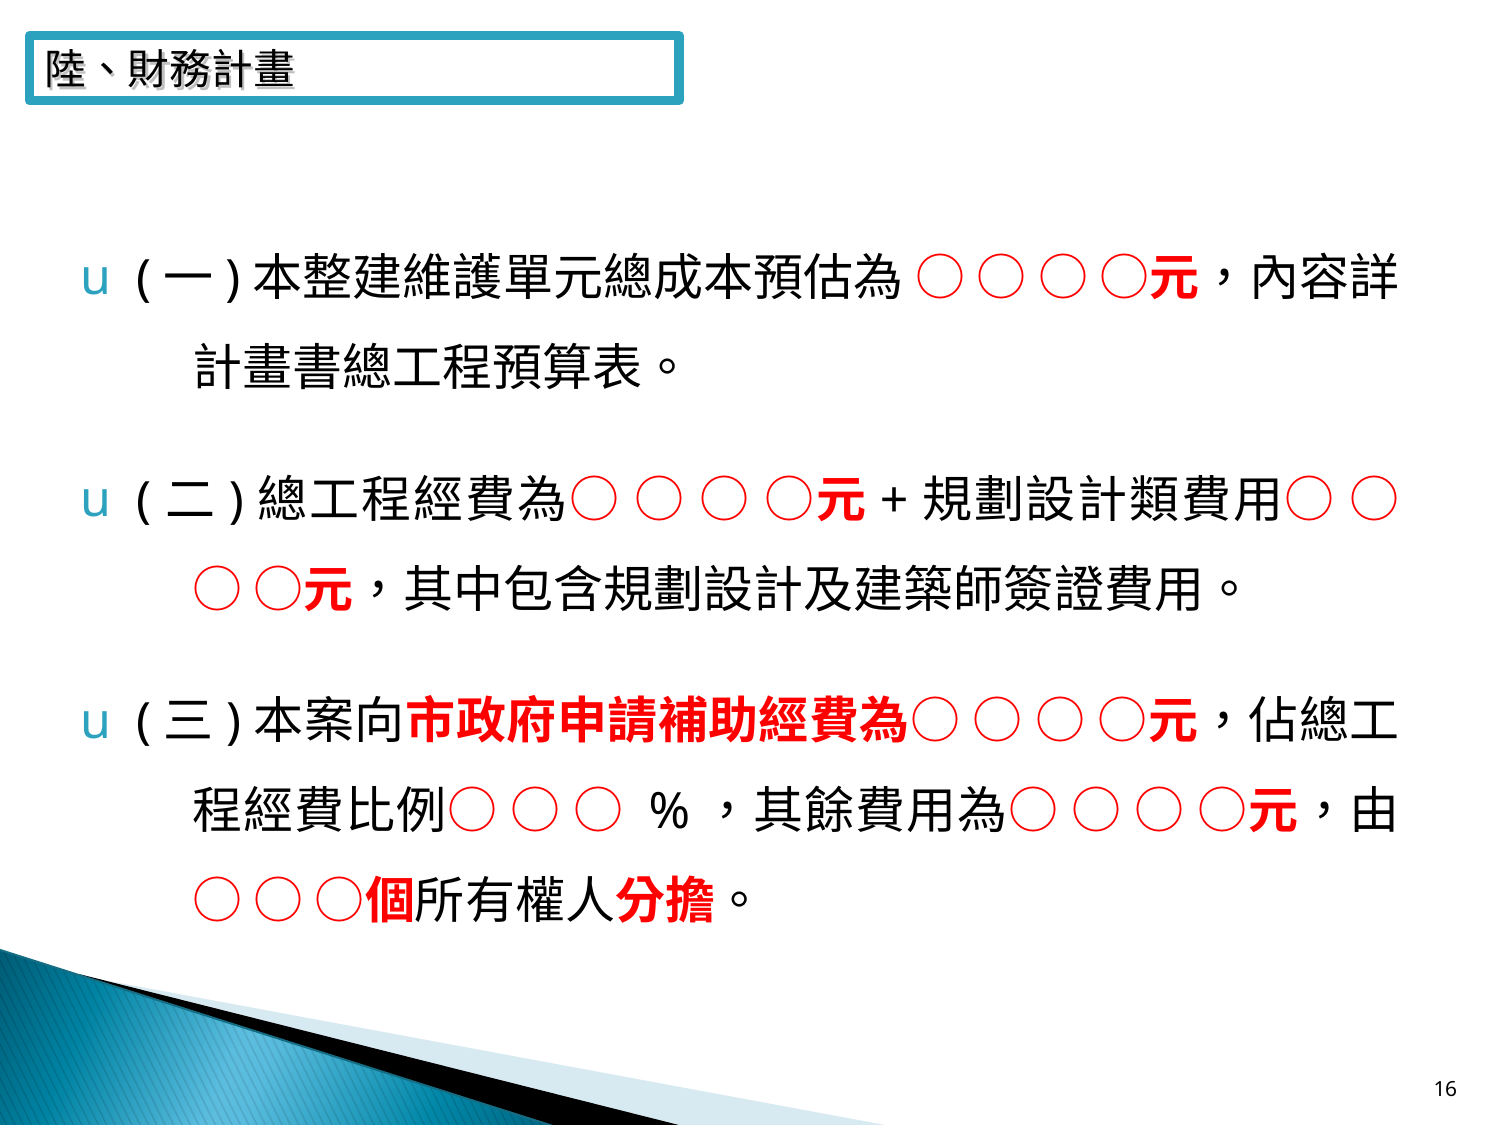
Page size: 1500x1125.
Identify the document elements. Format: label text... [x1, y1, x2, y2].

text_box 16 [1418, 1051, 1479, 1112]
text_box 陸、財務計畫 [29, 36, 679, 101]
text_box (一)本整建維護單元總成本預估為 ○ ○ ○ ○元，內容詳計畫書總工程預算表。 (二)總工程經費為○ ○ ○ ○元+規劃設計類費用○ ○ ○ ○元，其中包含規劃設計及建築師簽證費用。 (三)本案向市政府申請補助經費為○ ○ ○ ○元，佔總工程經費比例○ ○ ○ %，其餘費用為○ ○ ○ ○元，由○ ○ ○個所有權人分擔。 [64, 208, 1415, 951]
